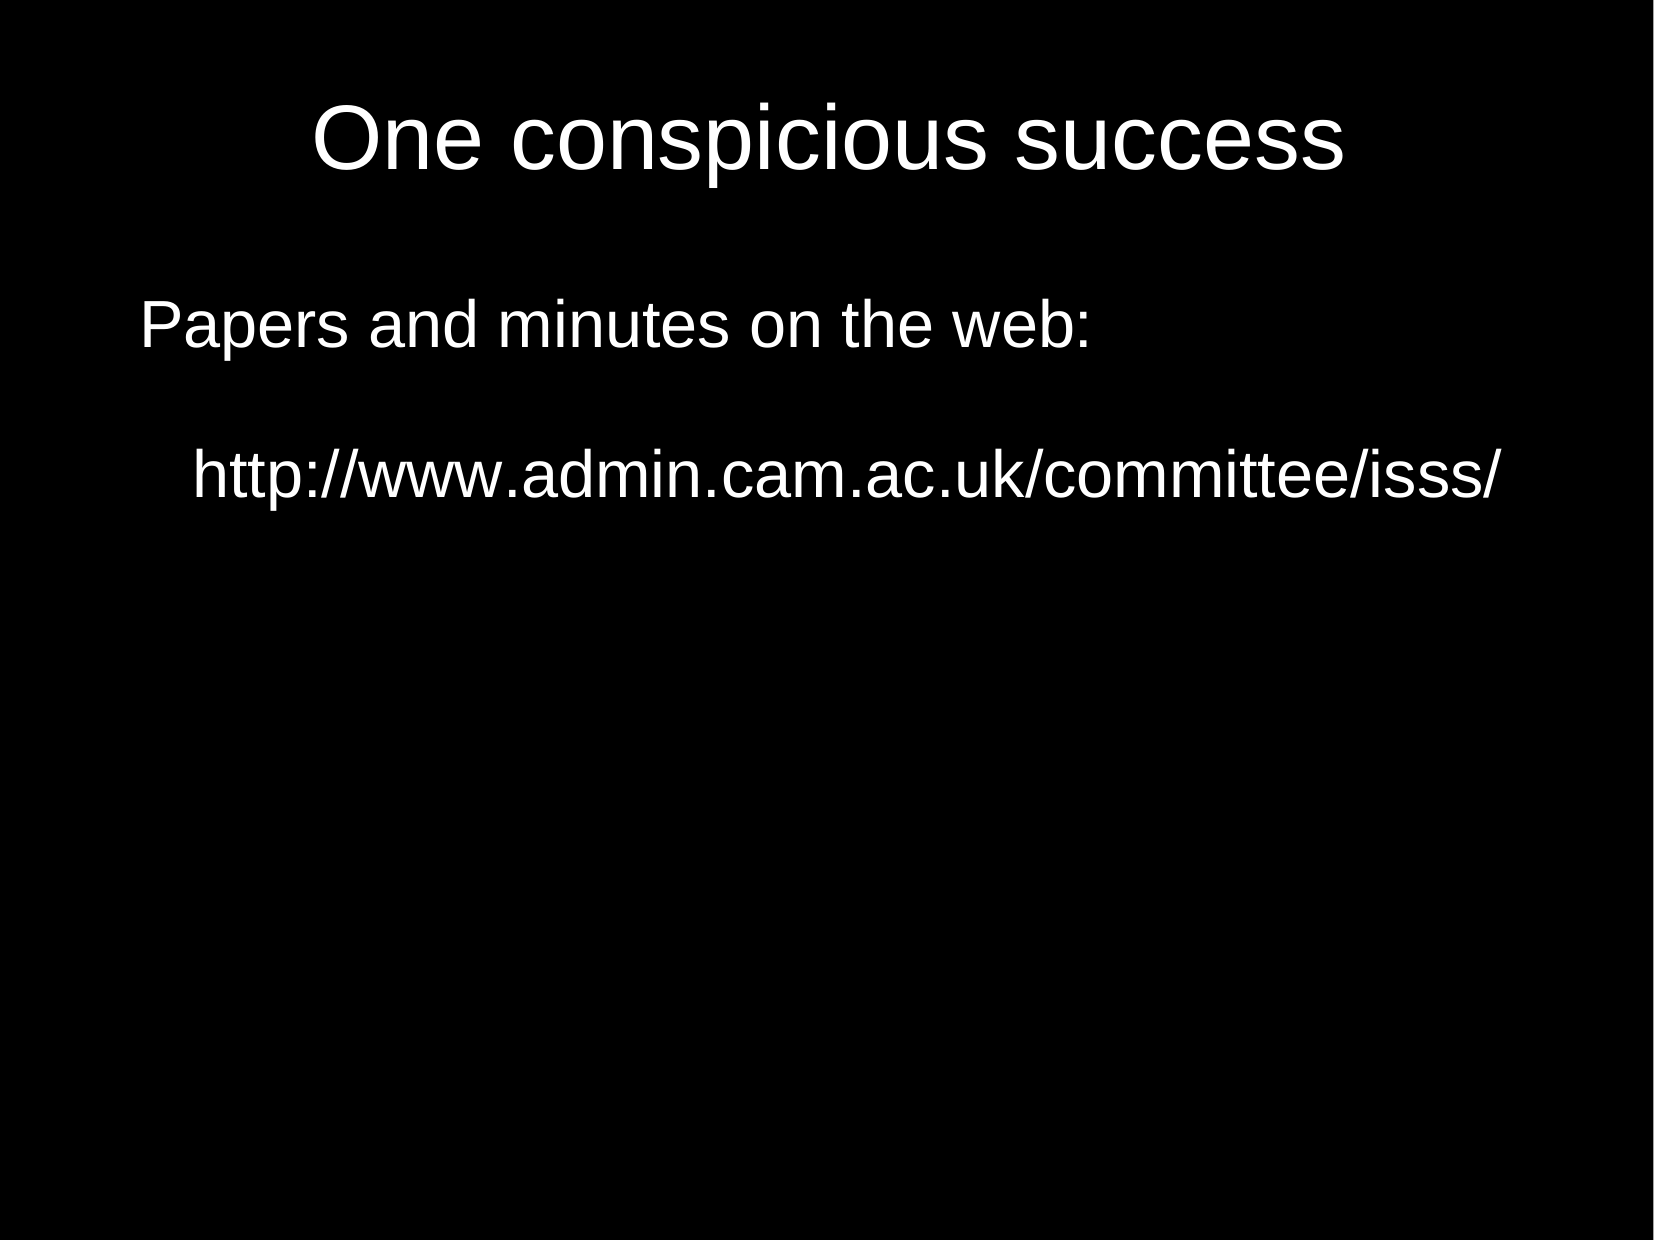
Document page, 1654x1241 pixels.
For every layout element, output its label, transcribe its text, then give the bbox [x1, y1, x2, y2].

title One conspicious success [123, 34, 1536, 242]
list Papers and minutes on the web: http://www.admin.cam.ac.uk/committee/isss/ [121, 287, 1534, 1191]
